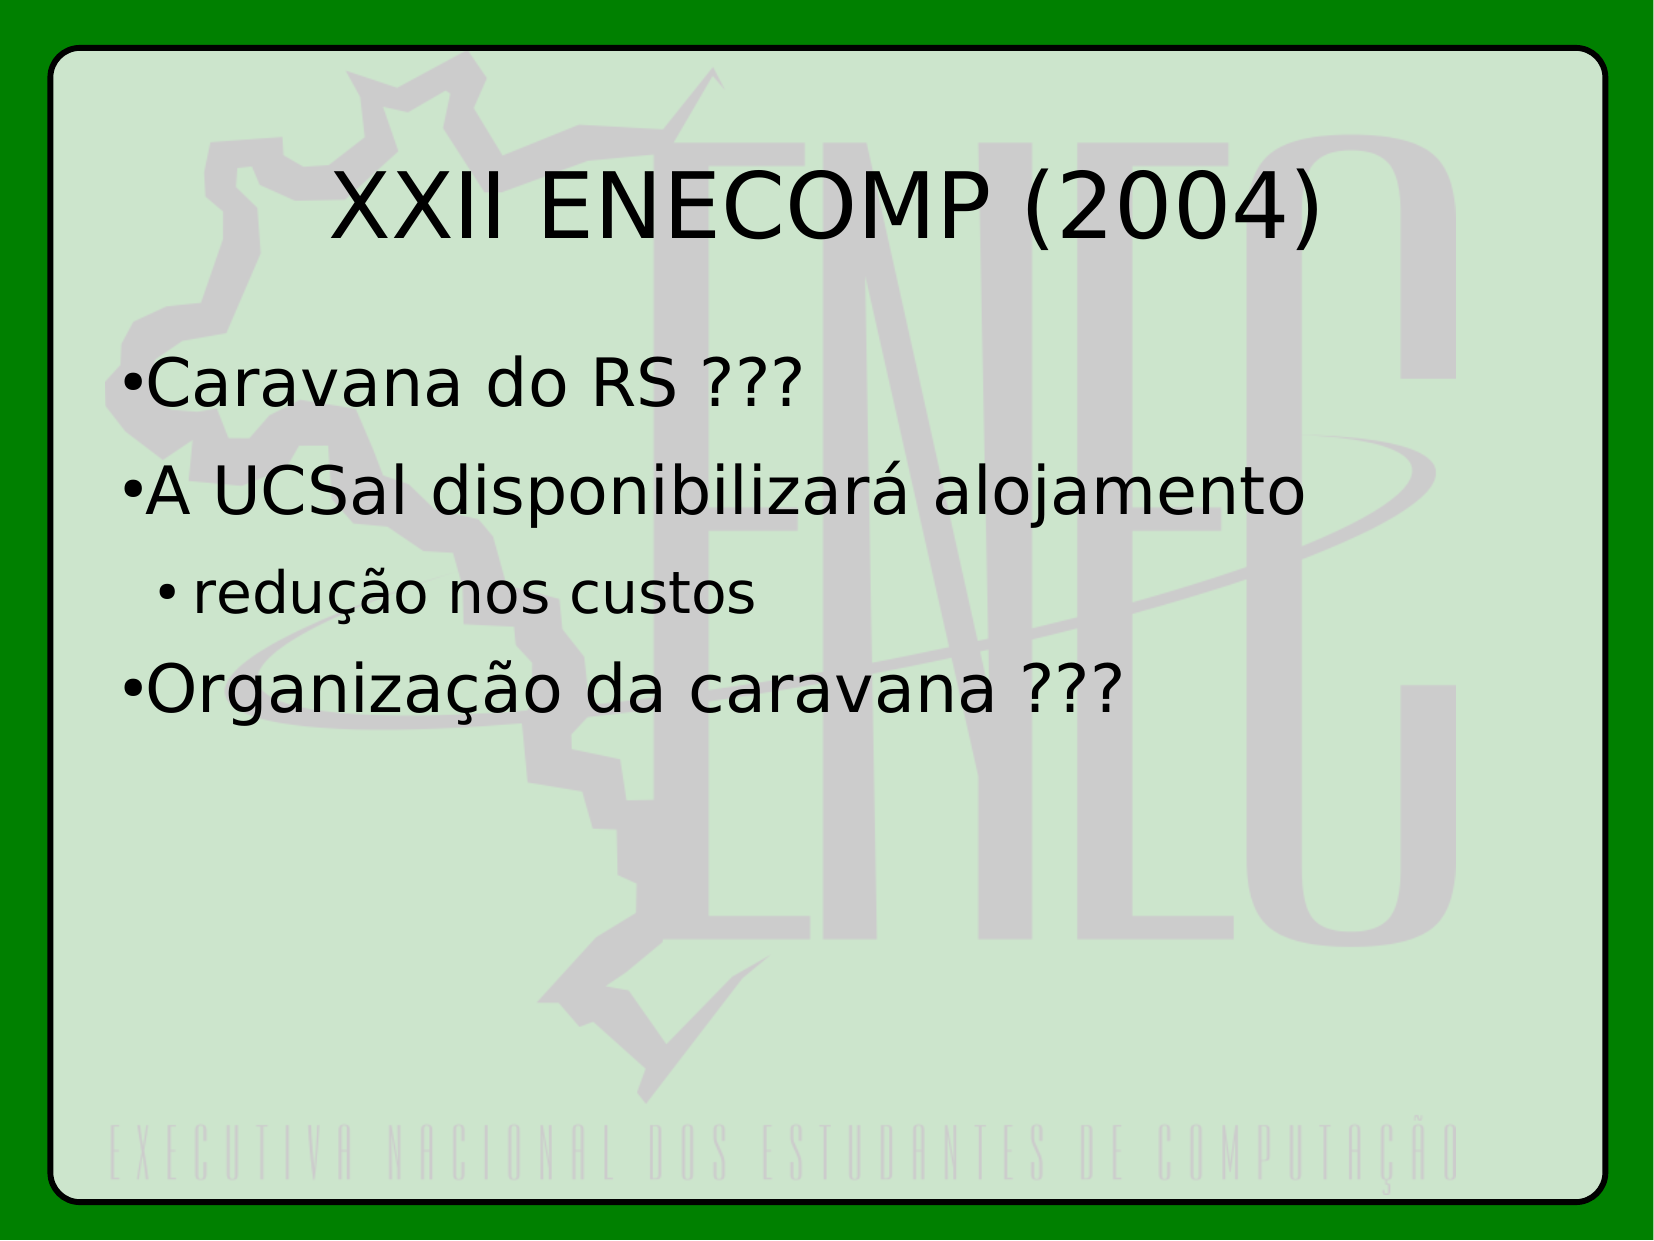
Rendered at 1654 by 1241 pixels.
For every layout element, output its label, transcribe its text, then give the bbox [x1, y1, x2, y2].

list Caravana do RS ??? A UCSal disponibilizará alojamento redução nos custos Organização da caravana ??? [121, 344, 1534, 1127]
title XXII ENECOMP (2004) [121, 102, 1534, 311]
